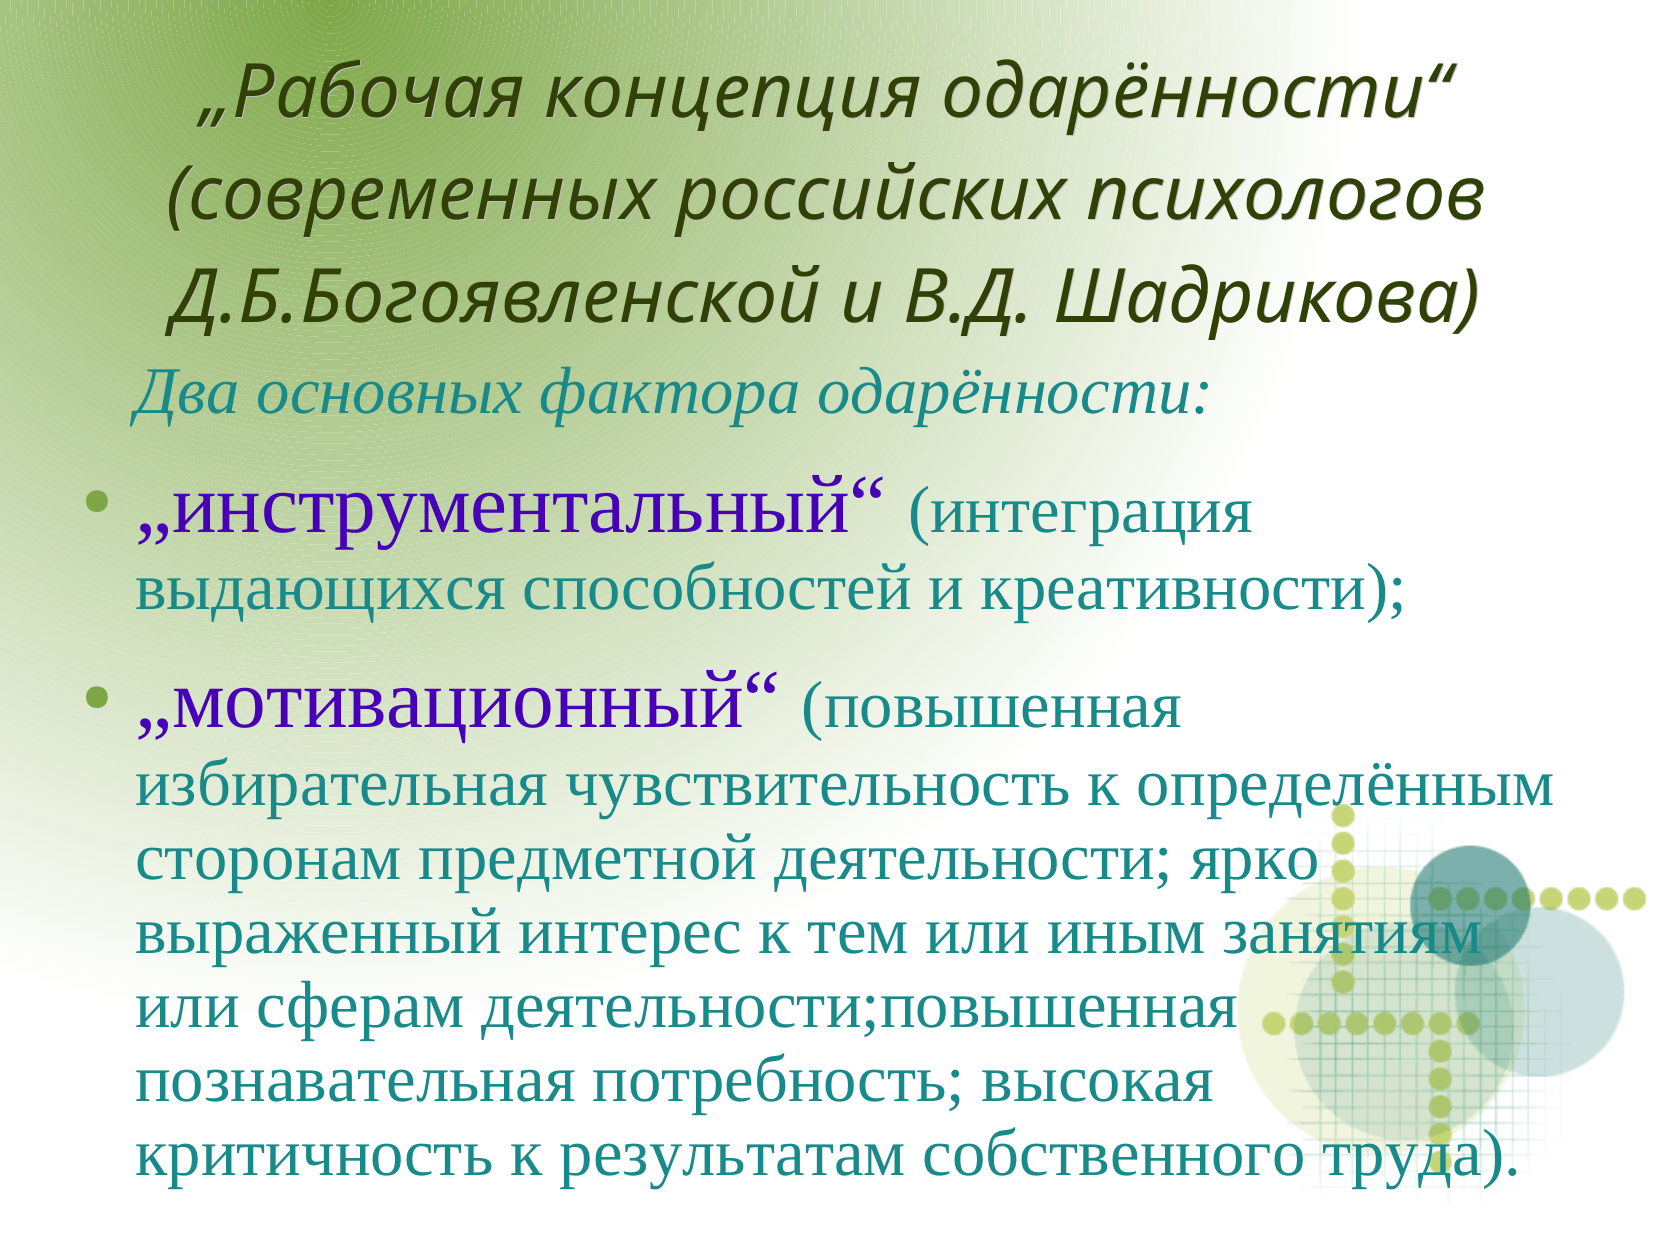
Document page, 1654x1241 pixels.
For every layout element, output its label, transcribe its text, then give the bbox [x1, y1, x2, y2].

title „Рабочая концепция одарённости“ (современных российских психологов Д.Б.Богоявленской и В.Д. Шадрикова) [59, 29, 1595, 352]
list Два основных фактора одарённости: „инструментальный“ (интеграция выдающихся способностей и креативности); „мотивационный“ (повышенная избирательная чувствительность к определённым сторонам предметной деятельности; ярко выраженный интерес к тем или иным занятиям или сферам деятельности;повышенная познавательная потребность; высокая критичность к результатам собственного труда). [64, 354, 1565, 1191]
picture [1224, 792, 1654, 1211]
